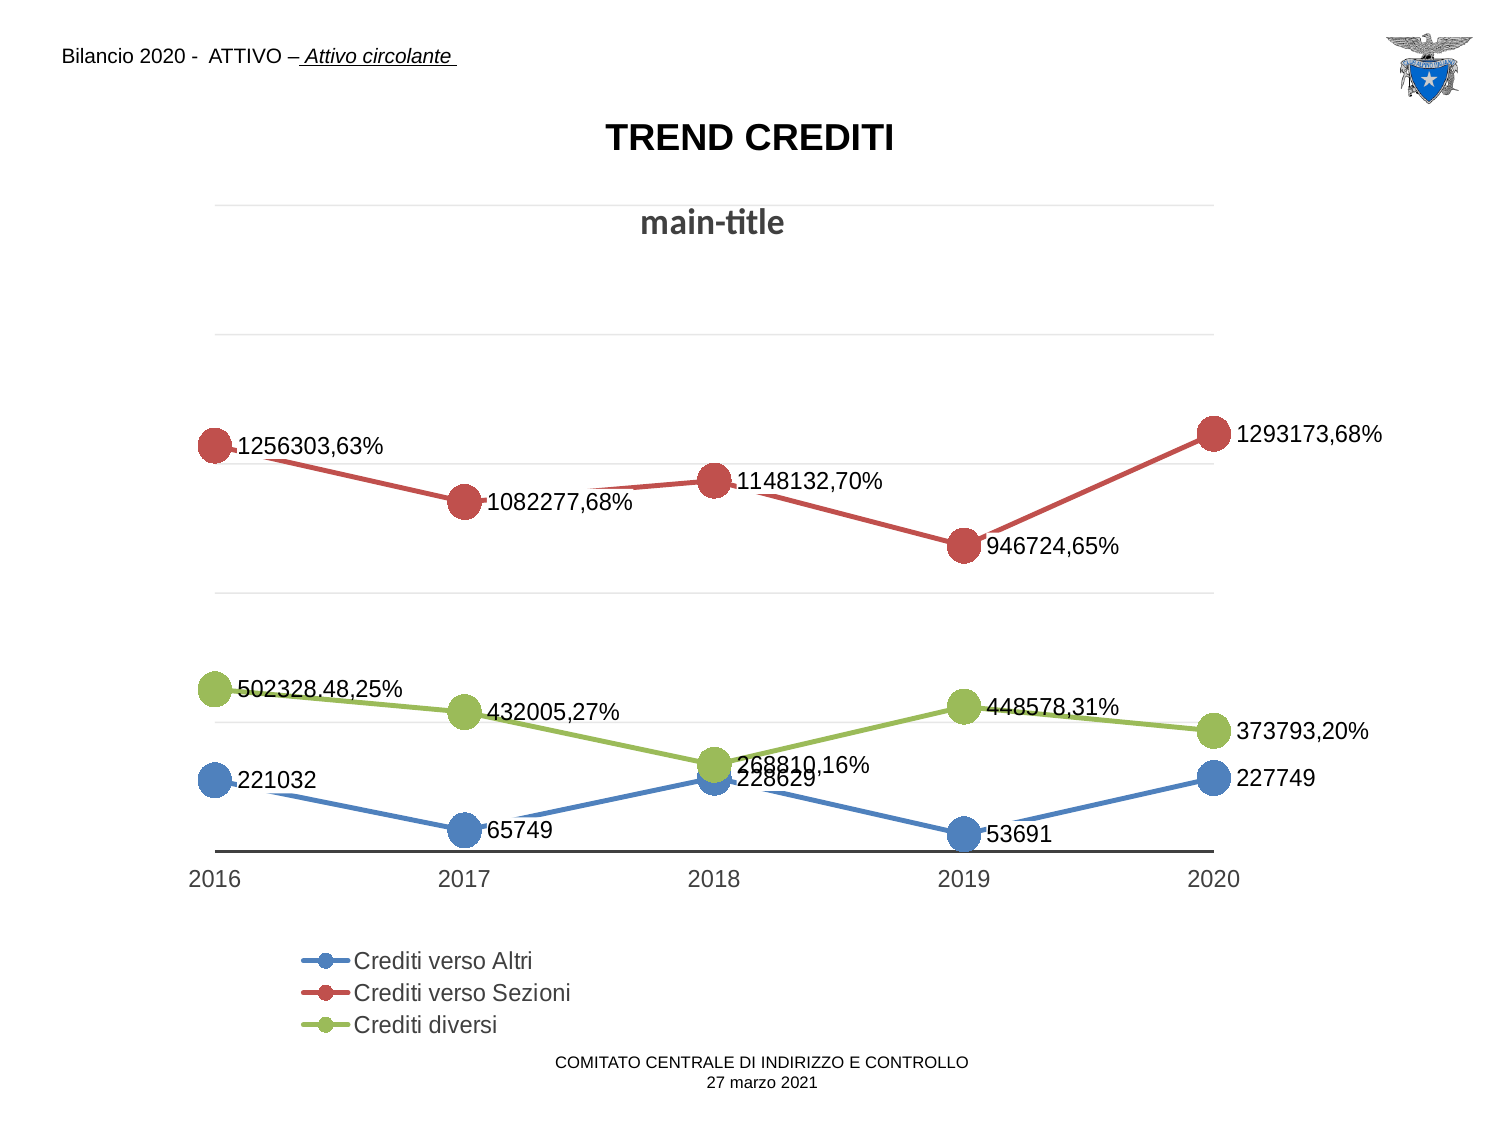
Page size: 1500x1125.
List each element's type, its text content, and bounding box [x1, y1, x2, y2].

chart [112, 171, 1383, 1044]
picture [1382, 29, 1477, 112]
text_box COMITATO CENTRALE DI INDIRIZZO E CONTROLLO 27 marzo 2021 [278, 1044, 1247, 1101]
text_box TREND CREDITI [260, 105, 1240, 147]
text_box Bilancio 2020 - ATTIVO – Attivo circolante [46, 35, 516, 76]
